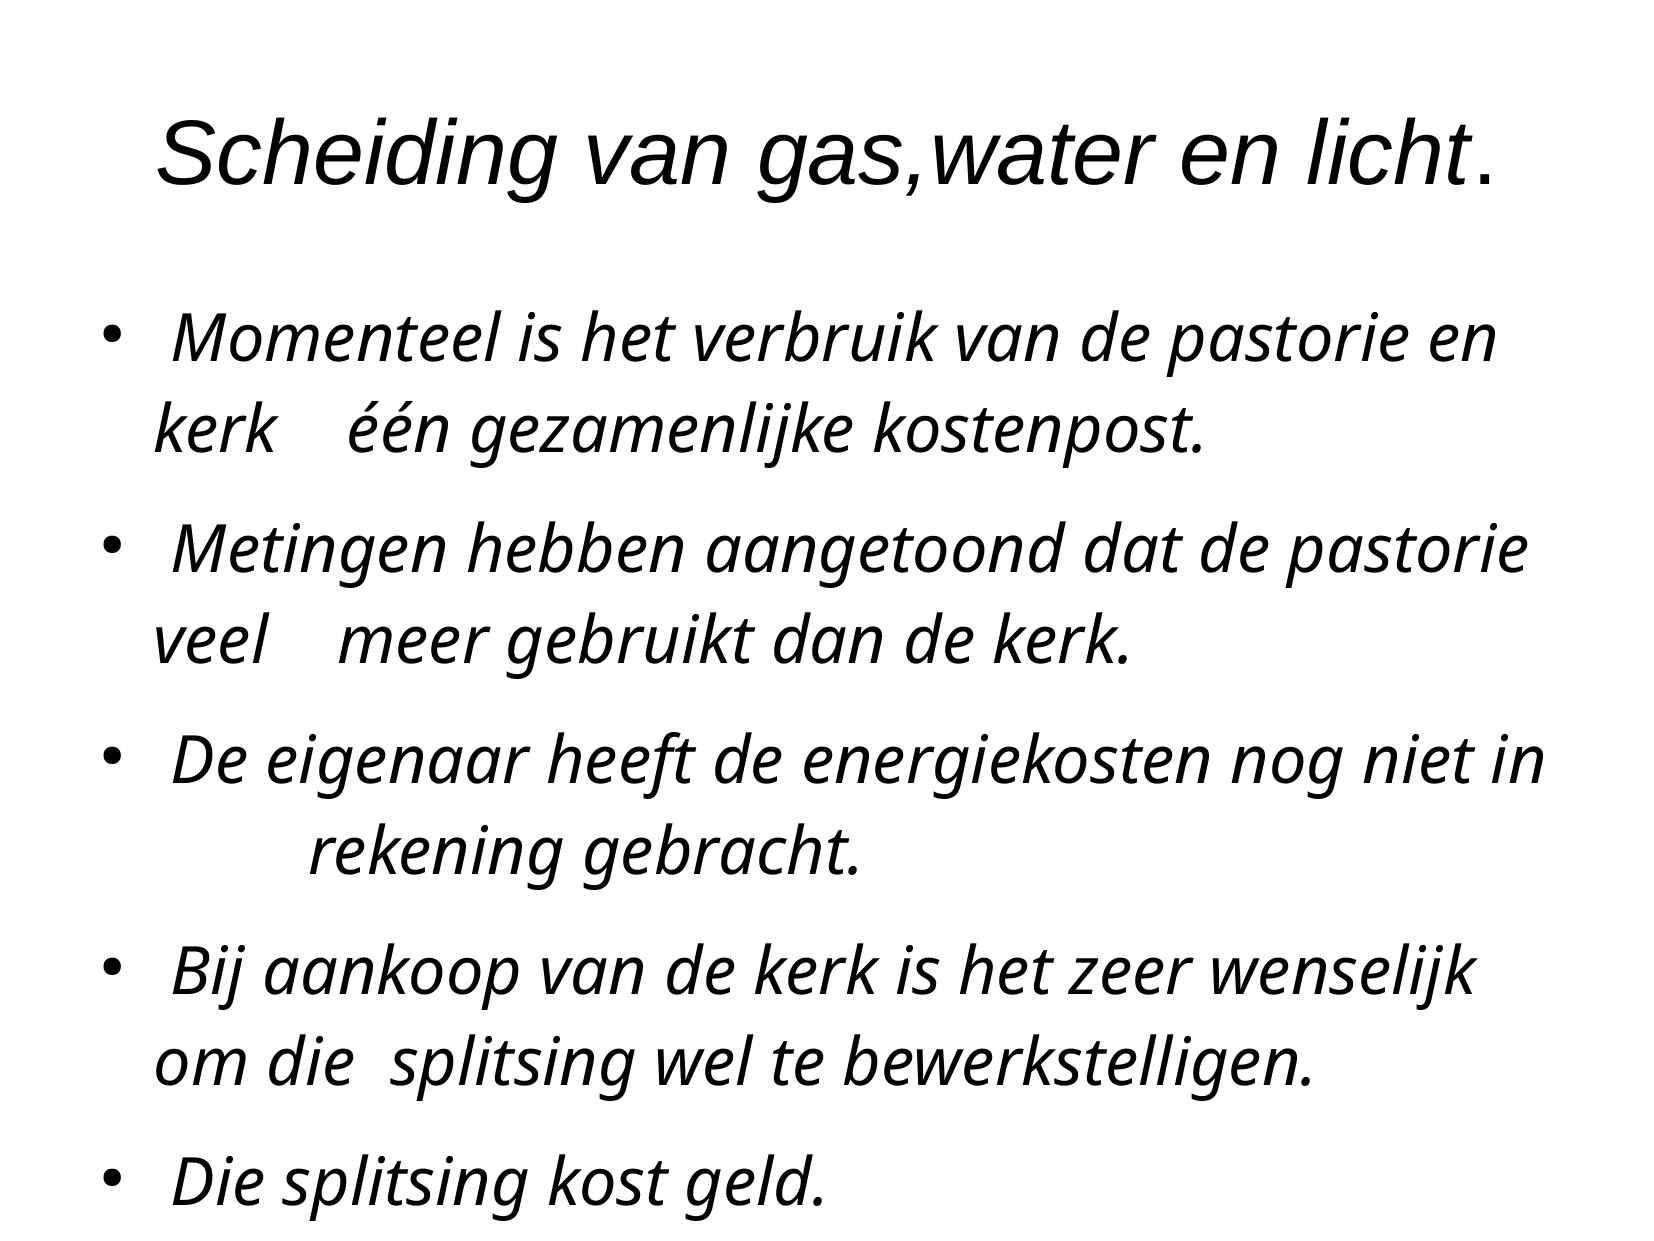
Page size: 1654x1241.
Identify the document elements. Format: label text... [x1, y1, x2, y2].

list Momenteel is het verbruik van de pastorie en kerk één gezamenlijke kostenpost. Metingen hebben aangetoond dat de pastorie veel meer gebruikt dan de kerk. De eigenaar heeft de energiekosten nog niet in rekening gebracht. Bij aankoop van de kerk is het zeer wenselijk om die splitsing wel te bewerkstelligen. Die splitsing kost geld. [82, 290, 1571, 1241]
title Scheiding van gas,water en licht. [82, 49, 1571, 257]
